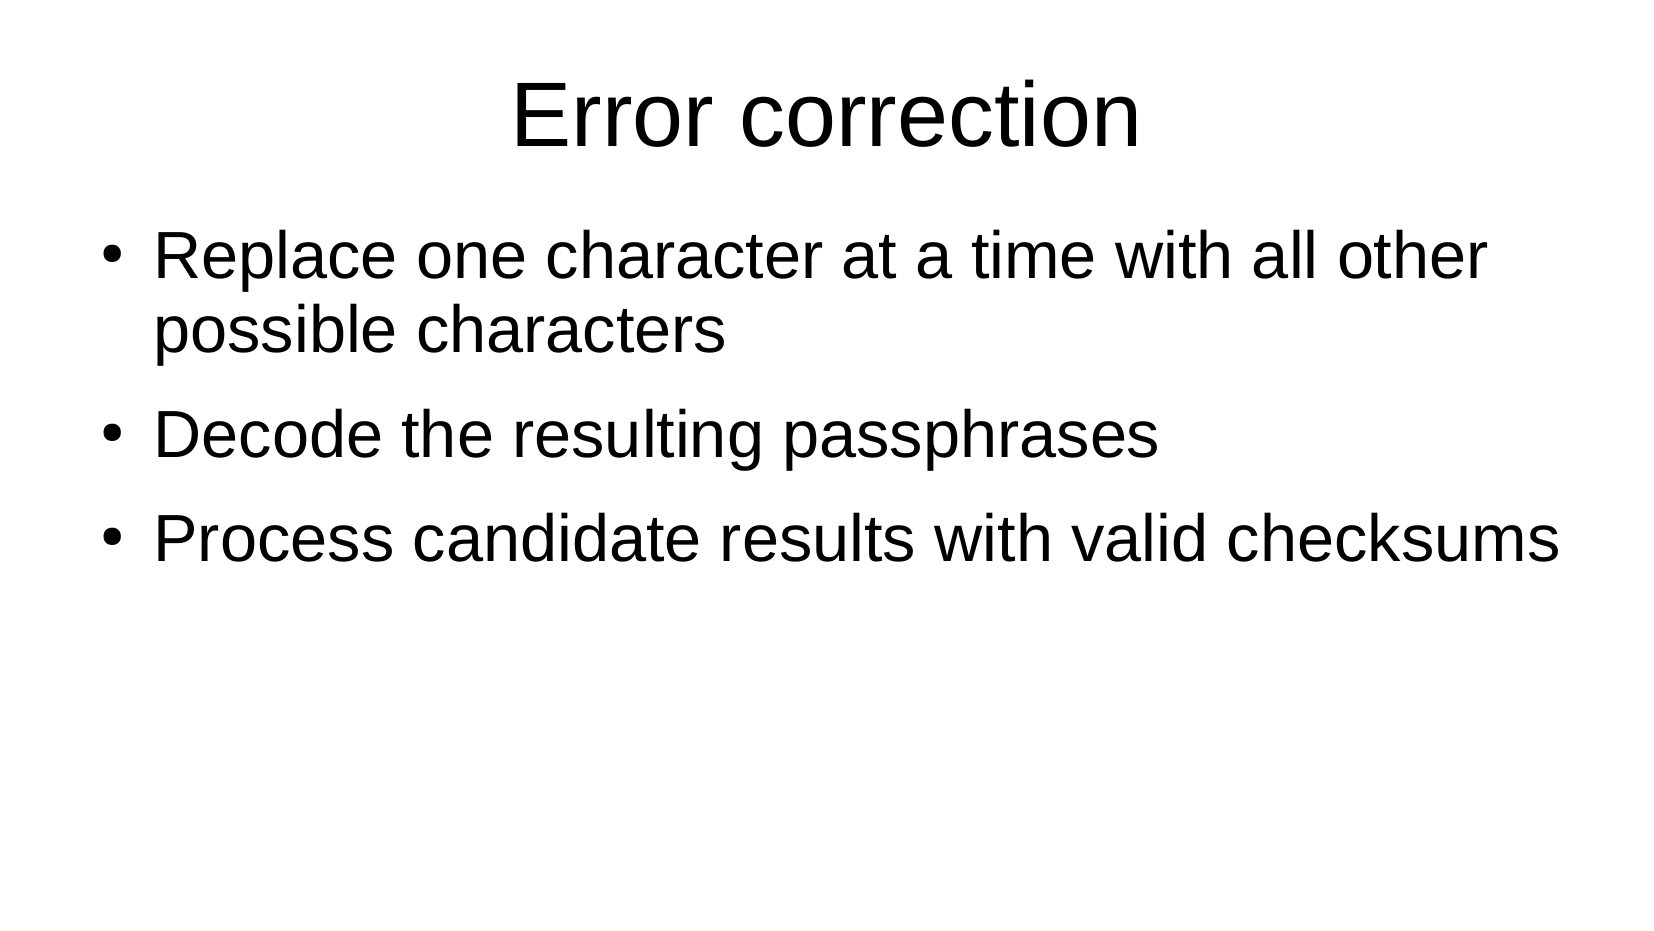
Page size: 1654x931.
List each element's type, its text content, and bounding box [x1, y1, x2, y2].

list Replace one character at a time with all other possible characters Decode the resulting passphrases Process candidate results with valid checksums [82, 217, 1571, 758]
title Error correction [82, 37, 1571, 193]
